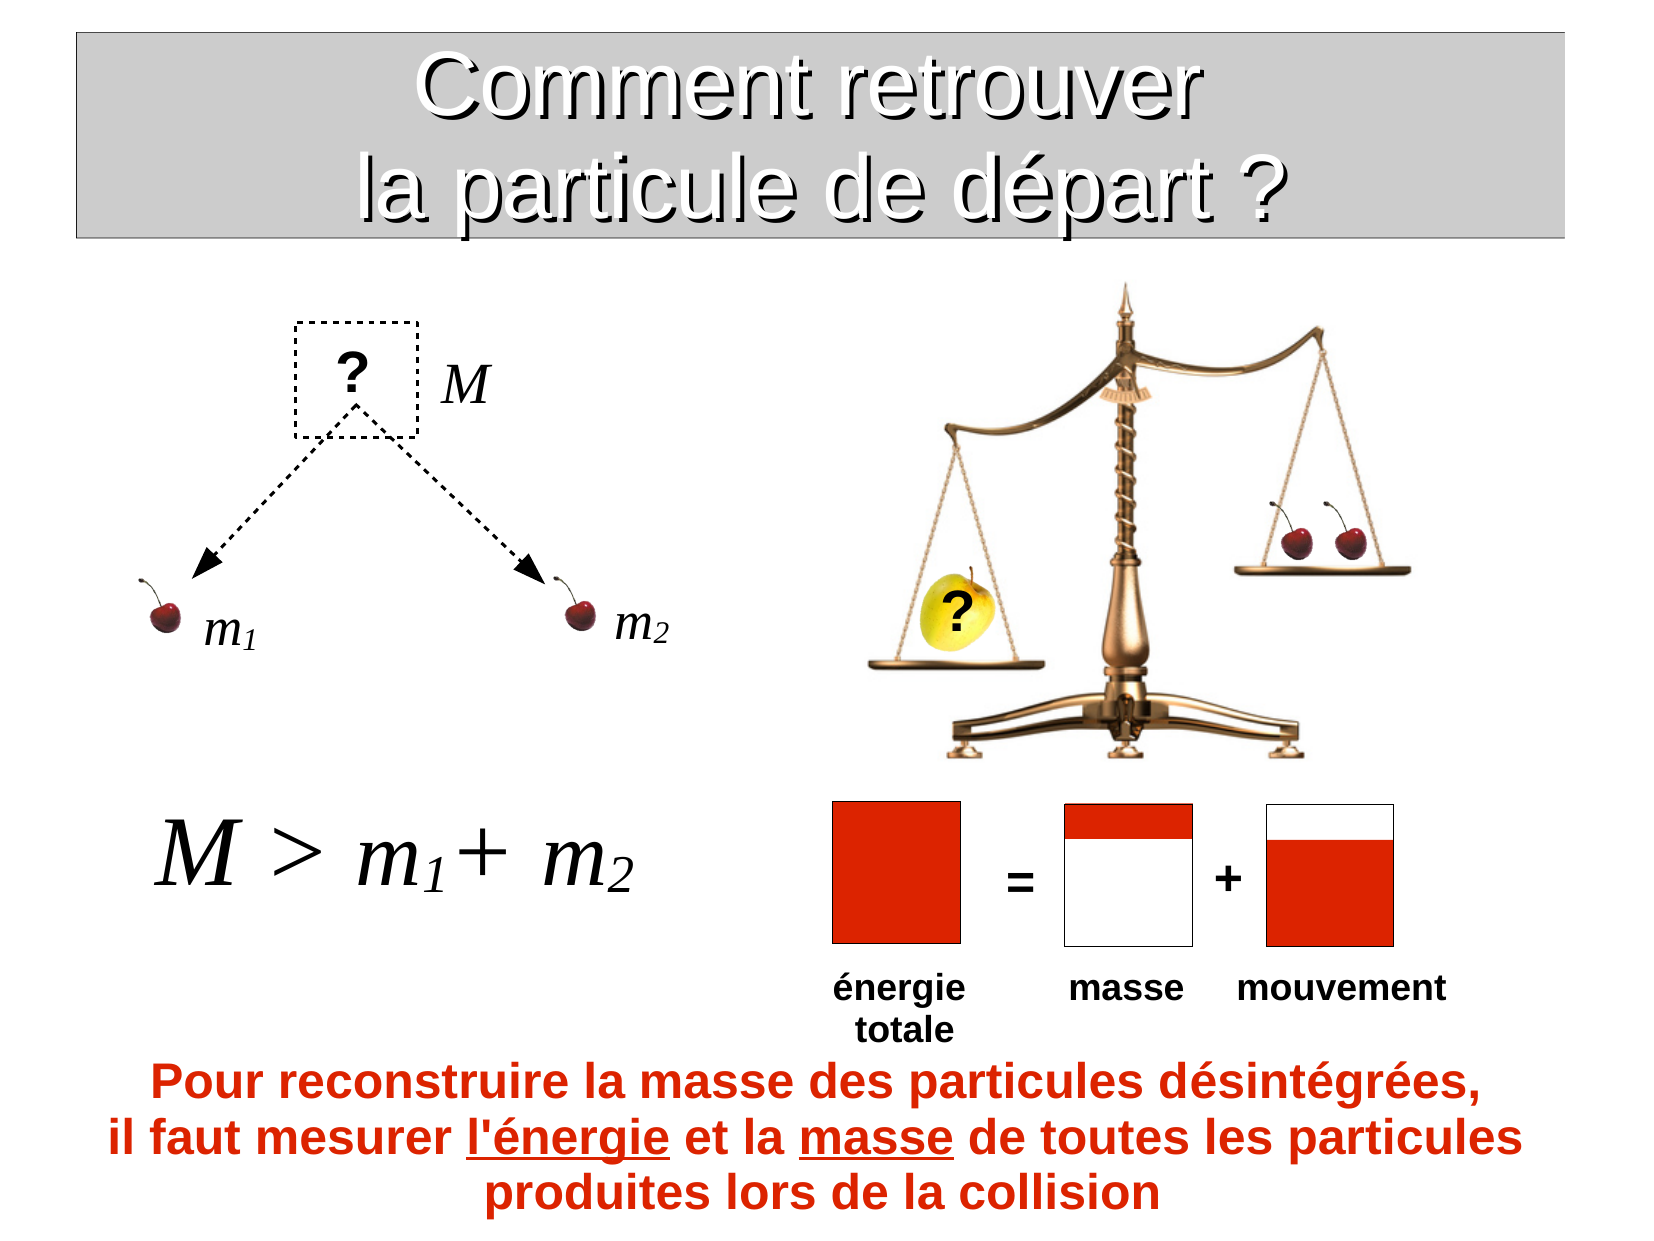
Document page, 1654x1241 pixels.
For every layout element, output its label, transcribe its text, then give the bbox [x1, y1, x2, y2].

text_box [1065, 805, 1192, 839]
text_box [832, 801, 961, 944]
text_box m2 [599, 583, 696, 677]
text_box M [426, 344, 505, 424]
text_box + [1199, 843, 1260, 915]
text_box = [991, 846, 1052, 919]
picture [809, 257, 1467, 773]
text_box ? [925, 571, 999, 669]
text_box M > m1+ m2 [140, 788, 669, 943]
text_box Pour reconstruire la masse des particules désintégrées, il faut mesurer l'énergie et la masse de toutes les particules produites lors de la collision [92, 1045, 1553, 1232]
text_box m1 [188, 590, 297, 684]
text_box [1267, 839, 1393, 946]
text_box ? [320, 332, 391, 415]
text_box mouvement [1221, 959, 1465, 1018]
text_box masse [1053, 959, 1203, 1018]
title Comment retrouver la particule de départ ? [76, 32, 1565, 238]
text_box énergie totale [818, 959, 992, 1045]
picture [551, 574, 597, 633]
picture [136, 576, 182, 635]
